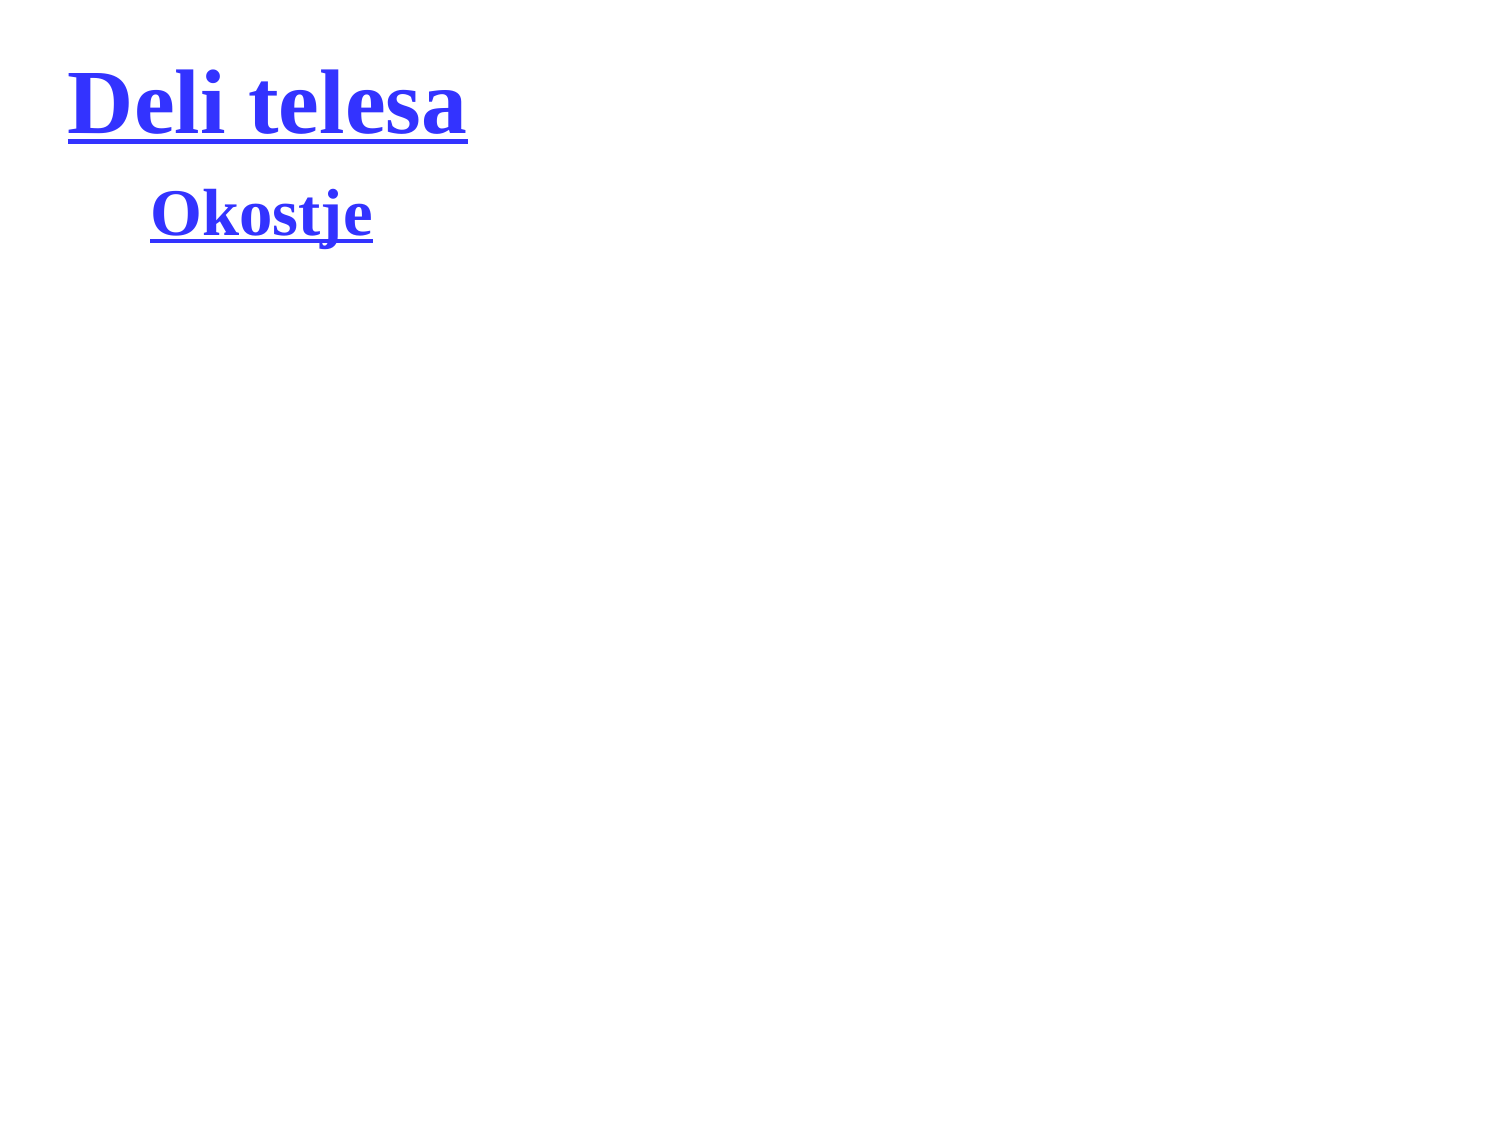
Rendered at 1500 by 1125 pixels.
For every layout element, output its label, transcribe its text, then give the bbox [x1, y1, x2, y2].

text_box Deli telesa [53, 31, 656, 163]
text_box Okostje [135, 163, 388, 256]
